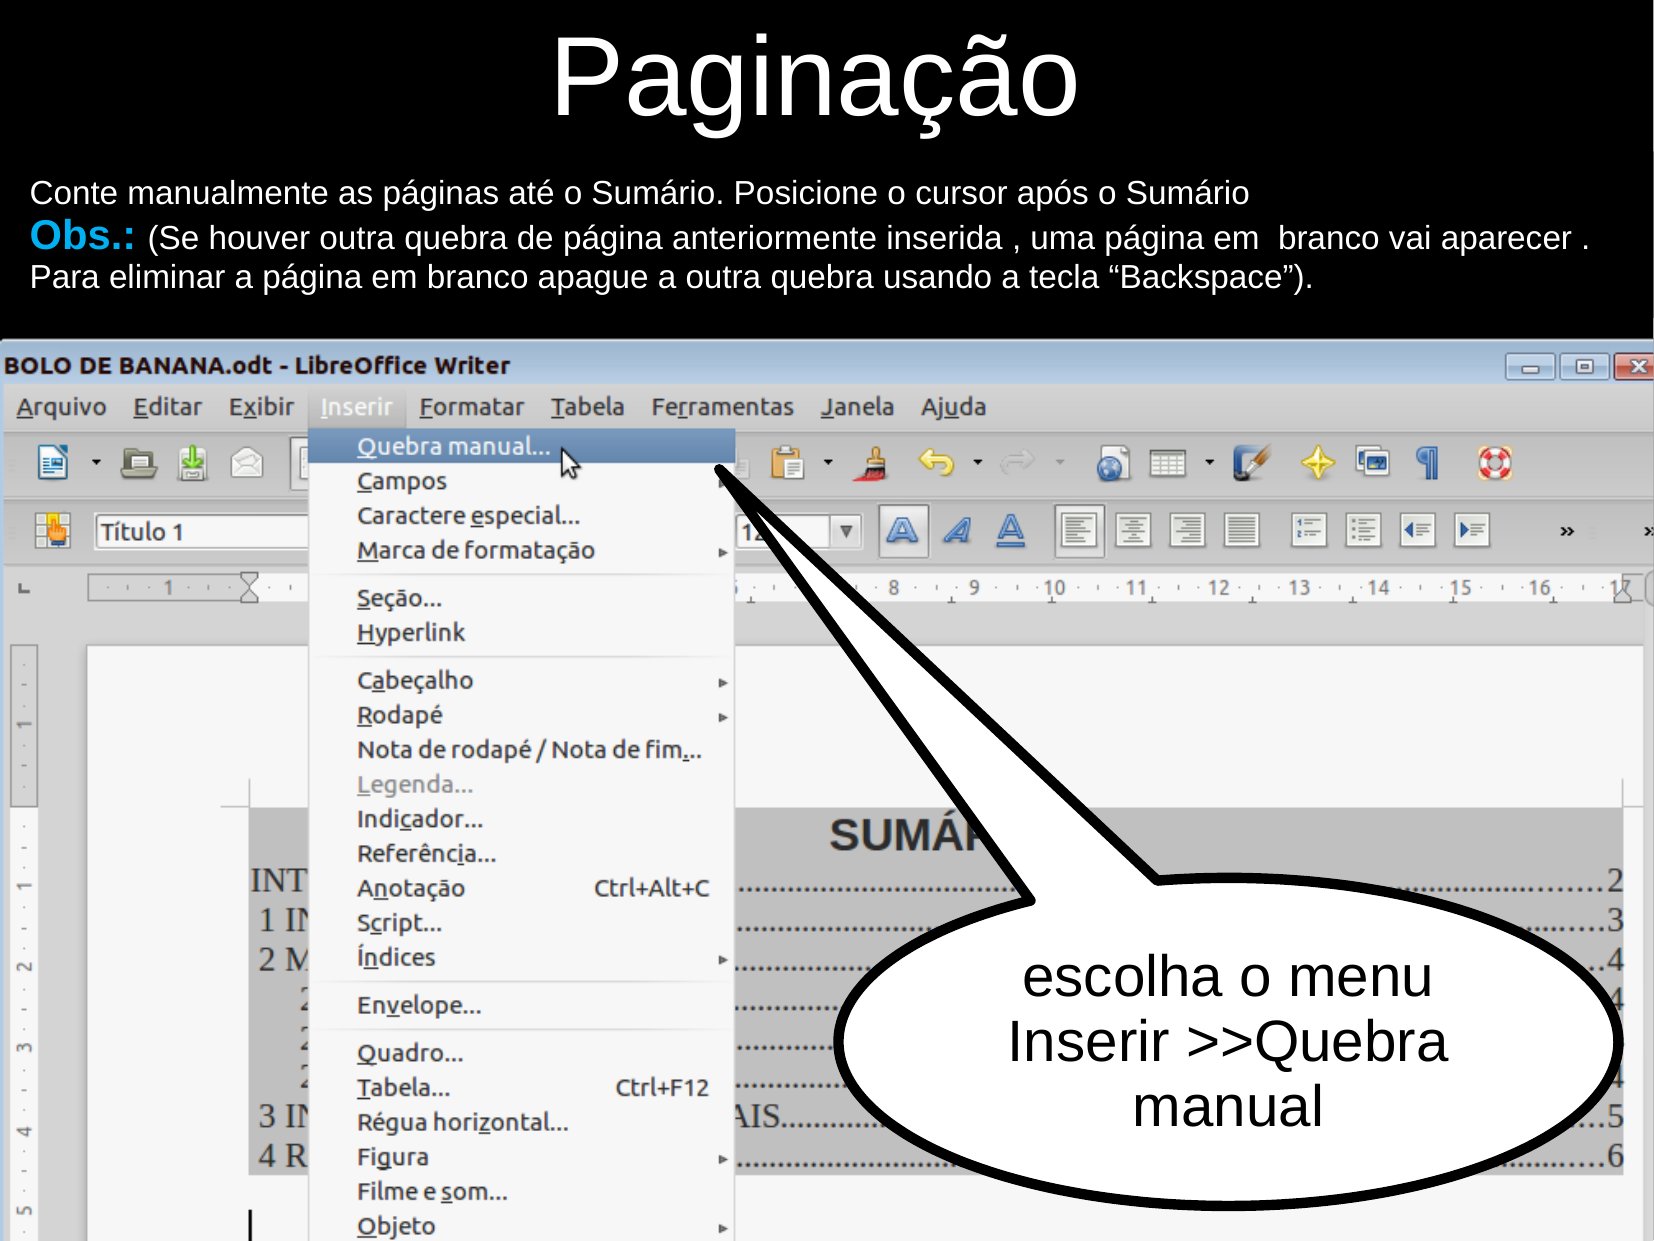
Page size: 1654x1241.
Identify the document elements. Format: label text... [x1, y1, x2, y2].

text_box escolha o menu Inserir >>Quebra manual [719, 469, 1619, 1206]
picture [0, 338, 1654, 1241]
title Paginação [70, 0, 1559, 151]
text_box Conte manualmente as páginas até o Sumário. Posicione o cursor após o Sumário Obs.: (Se houver outra quebra de página anteriormente inserida , uma página em branco vai aparecer . Para eliminar a página em branco apague a outra quebra usando a tecla “Backspace”). [0, 151, 1654, 319]
